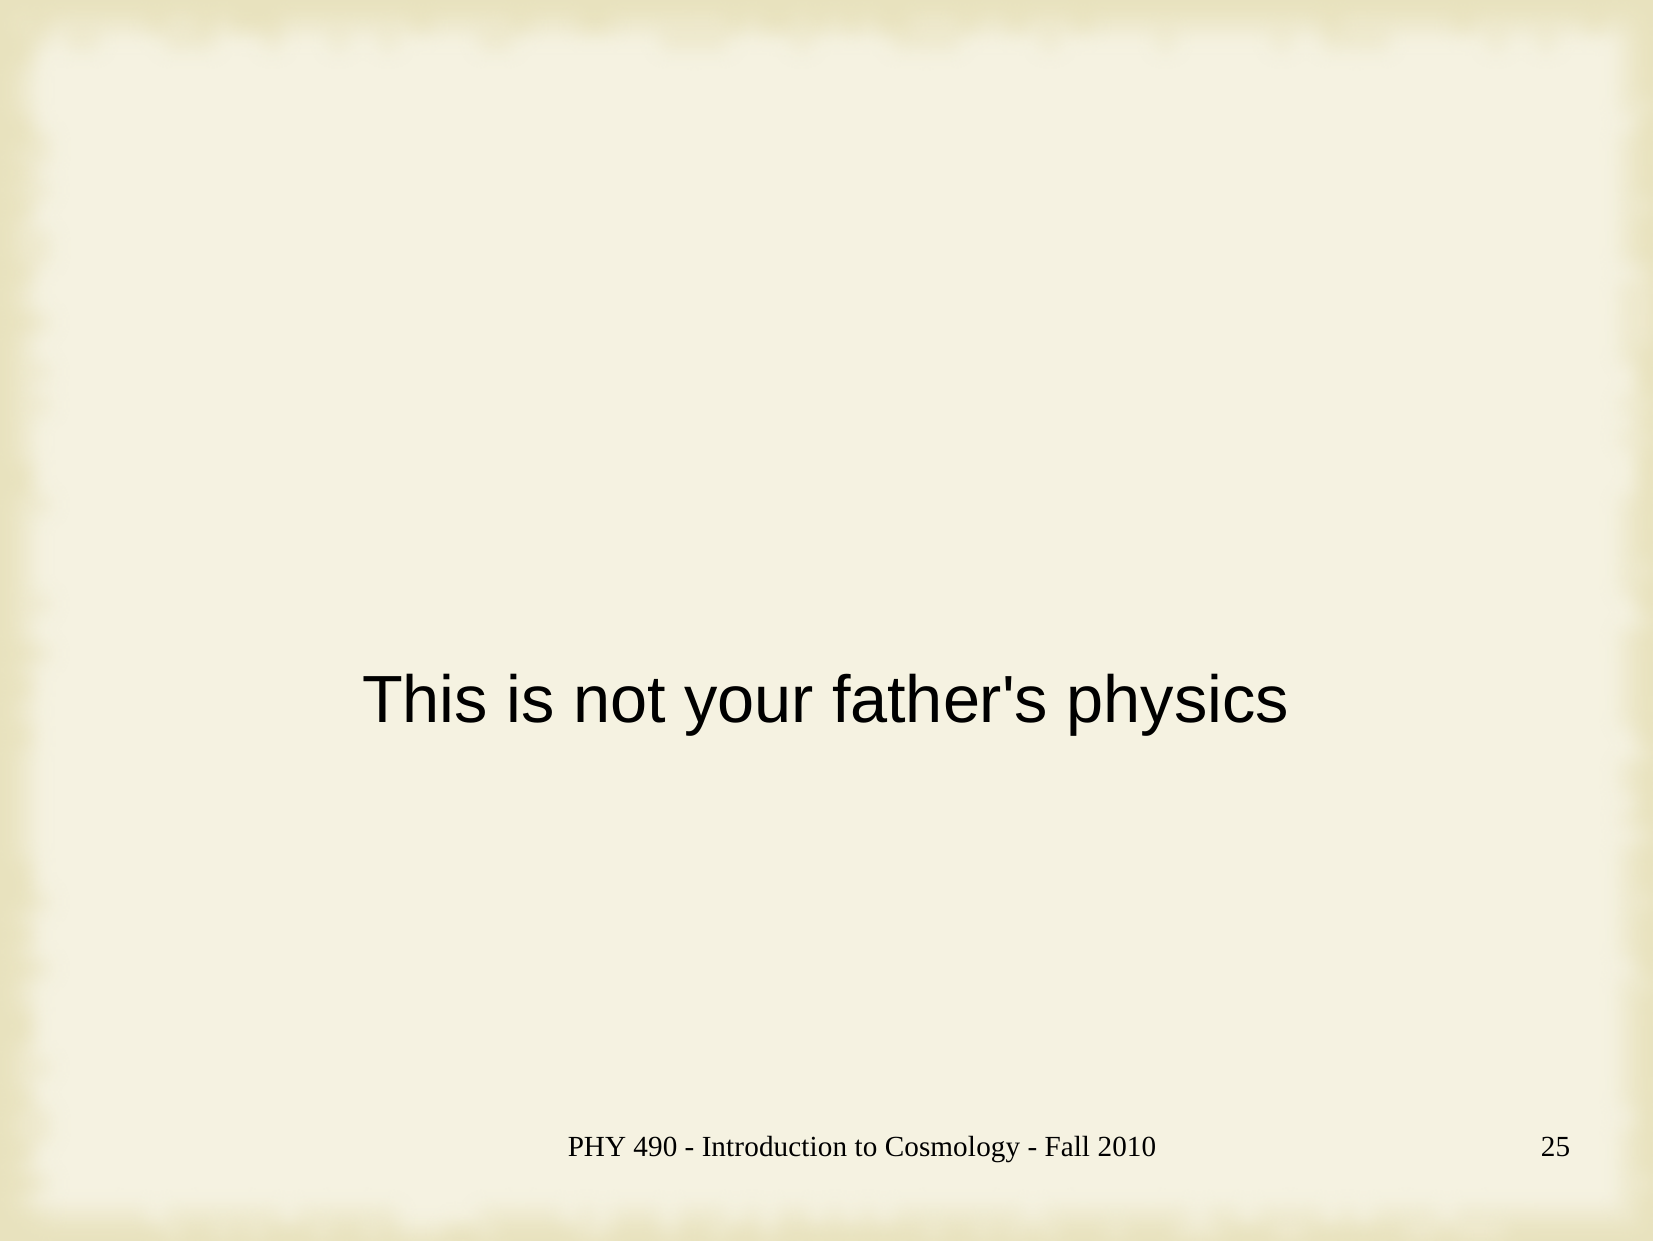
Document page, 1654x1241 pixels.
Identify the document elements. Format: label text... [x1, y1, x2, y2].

subtitle This is not your father's physics [82, 297, 1571, 1102]
picture [0, 0, 1653, 1241]
